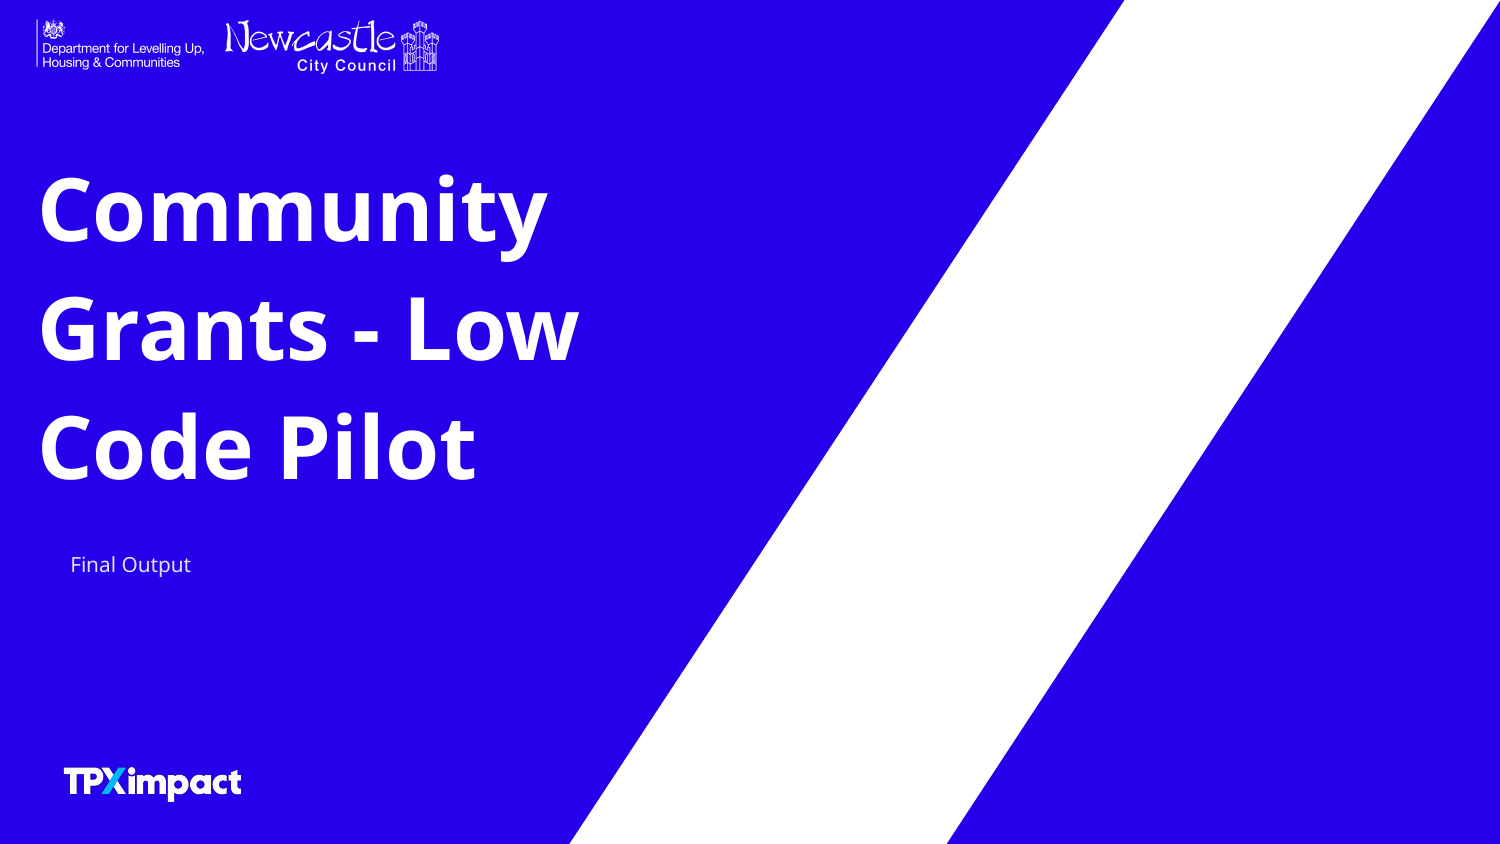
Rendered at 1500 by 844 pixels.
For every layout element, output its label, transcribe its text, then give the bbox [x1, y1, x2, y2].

picture [63, 767, 241, 802]
picture [225, 20, 439, 74]
subtitle Final Output [55, 534, 745, 608]
title Community Grants - Low Code Pilot [22, 119, 779, 521]
picture [22, 0, 212, 106]
